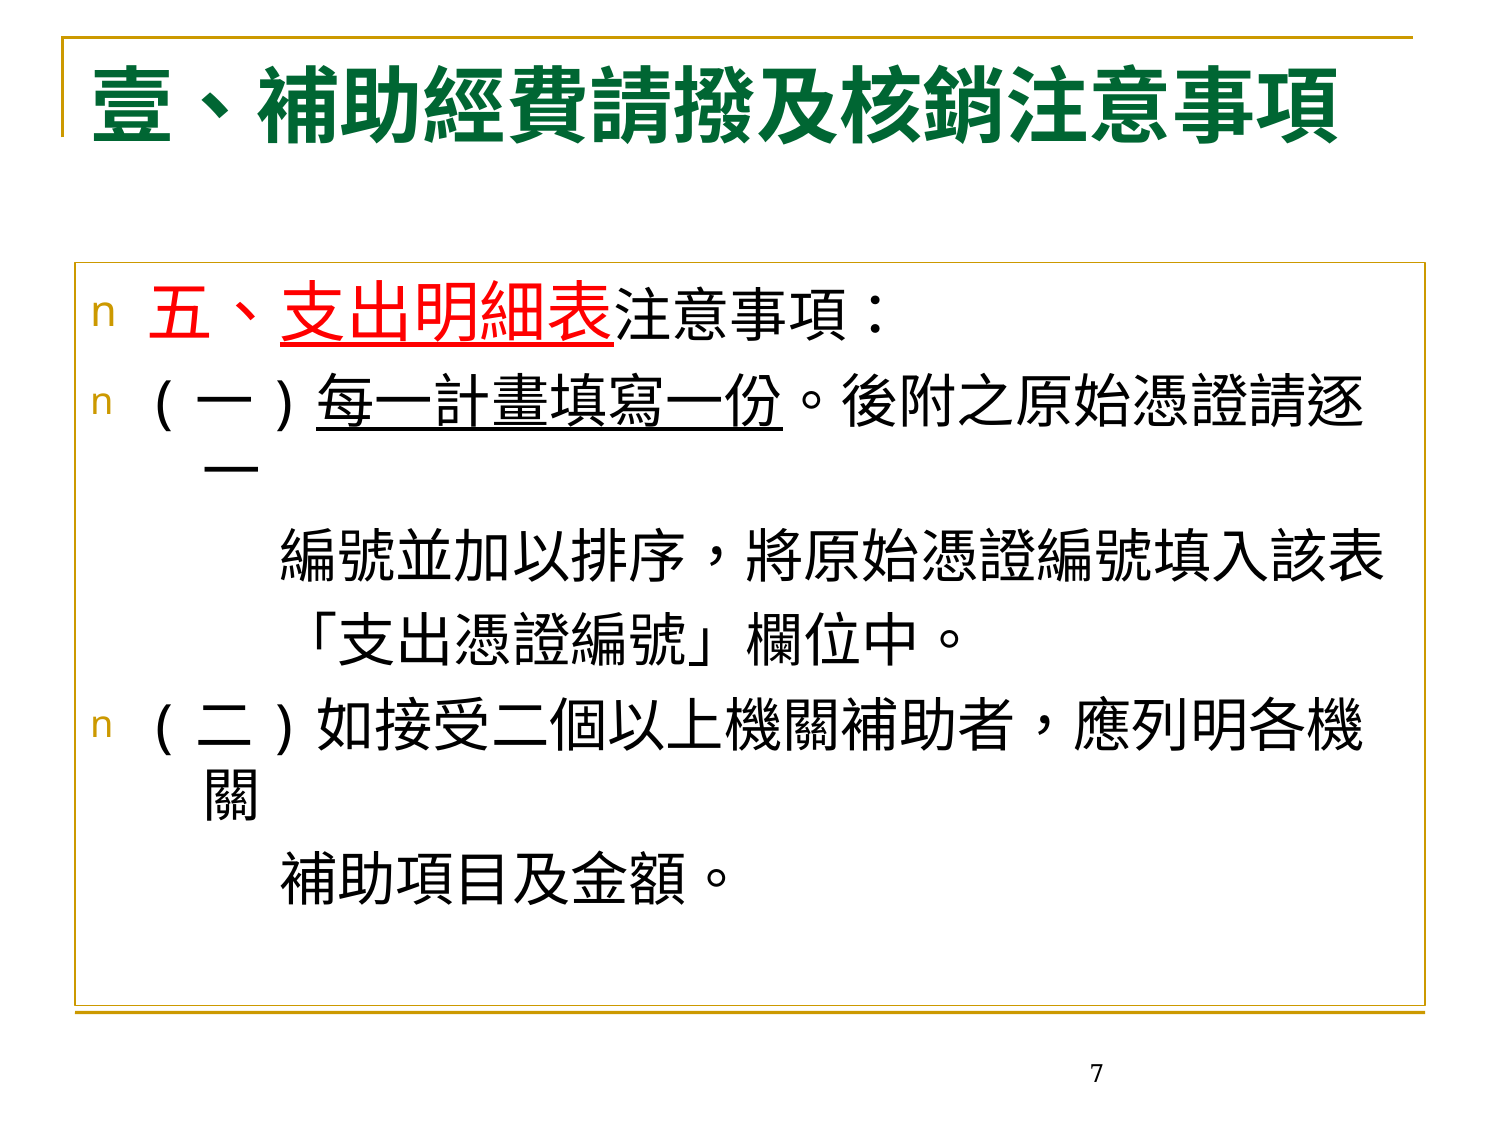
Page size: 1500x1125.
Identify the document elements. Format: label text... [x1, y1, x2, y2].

list 五、支出明細表注意事項： (一)每一計畫填寫一份。後附之原始憑證請逐一 編號並加以排序，將原始憑證編號填入該表 「支出憑證編號」欄位中。 (二)如接受二個以上機關補助者，應列明各機關 補助項目及金額。 [75, 262, 1426, 1006]
text_box [1074, 1024, 1426, 1100]
title 壹、補助經費請撥及核銷注意事項 [75, 45, 1426, 233]
